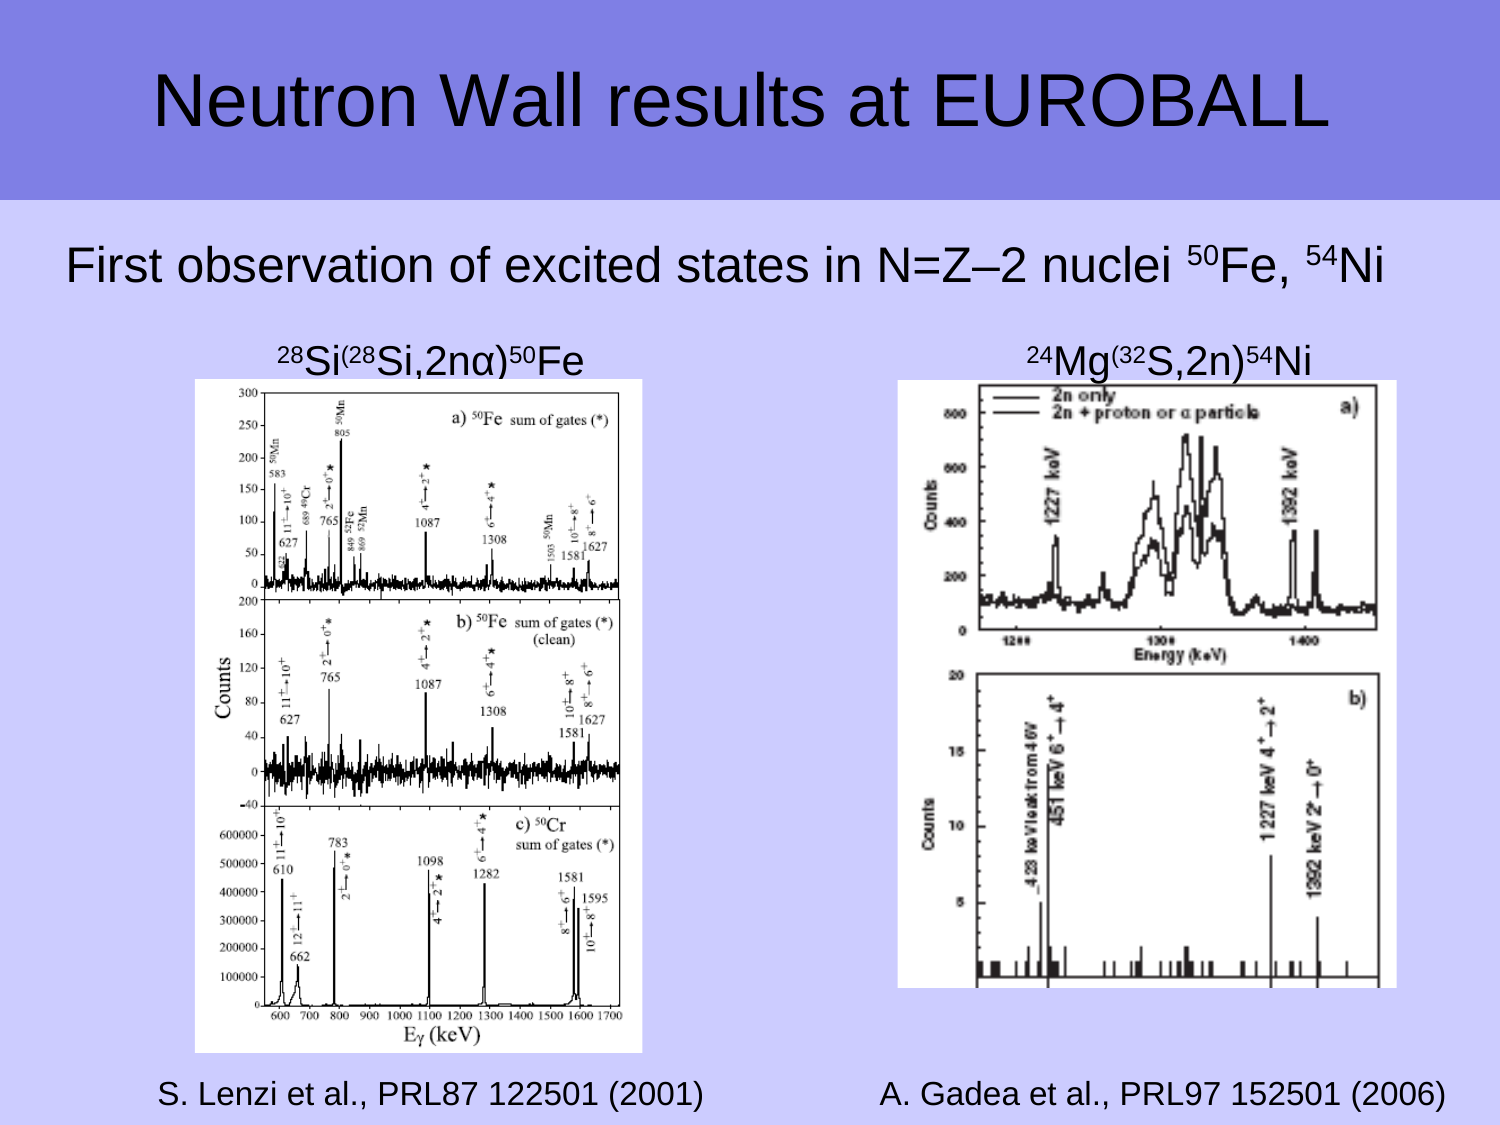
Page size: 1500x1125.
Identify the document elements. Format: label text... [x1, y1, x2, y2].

text_box 24Mg(32S,2n)54Ni [938, 326, 1400, 392]
picture [194, 379, 643, 1053]
picture [897, 373, 1397, 988]
text_box First observation of excited states in N=Z–2 nuclei 50Fe, 54Ni [50, 224, 1400, 300]
text_box S. Lenzi et al., PRL87 122501 (2001) [112, 1064, 751, 1120]
text_box 28Si(28Si,2nα)50Fe [200, 326, 662, 392]
title Neutron Wall results at EUROBALL [137, 24, 1413, 176]
text_box A. Gadea et al., PRL97 152501 (2006) [844, 1064, 1483, 1120]
